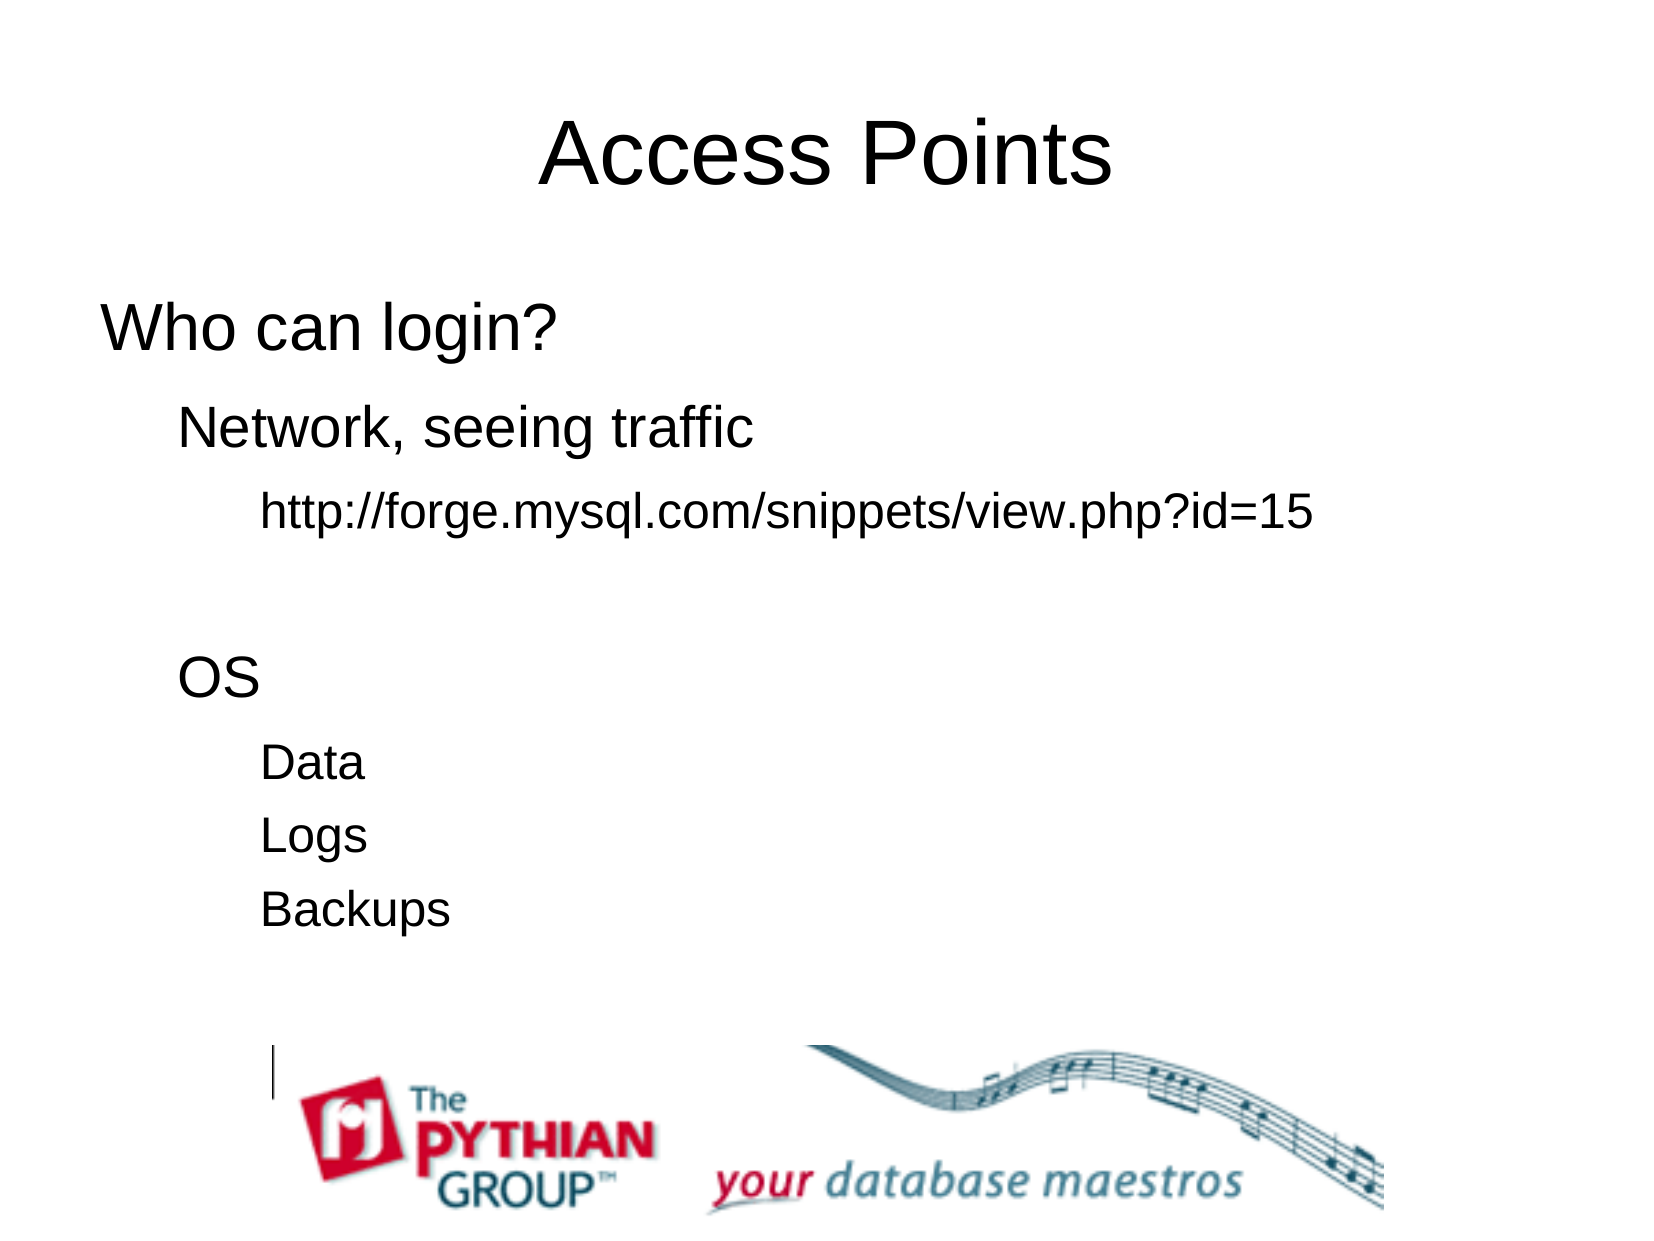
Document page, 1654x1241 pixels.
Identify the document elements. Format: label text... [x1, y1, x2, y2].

list Who can login? Network, seeing traffic http://forge.mysql.com/snippets/view.php?id=15 OS Data Logs Backups [82, 290, 1571, 1094]
picture [272, 1094, 1384, 1241]
title Access Points [82, 49, 1571, 257]
